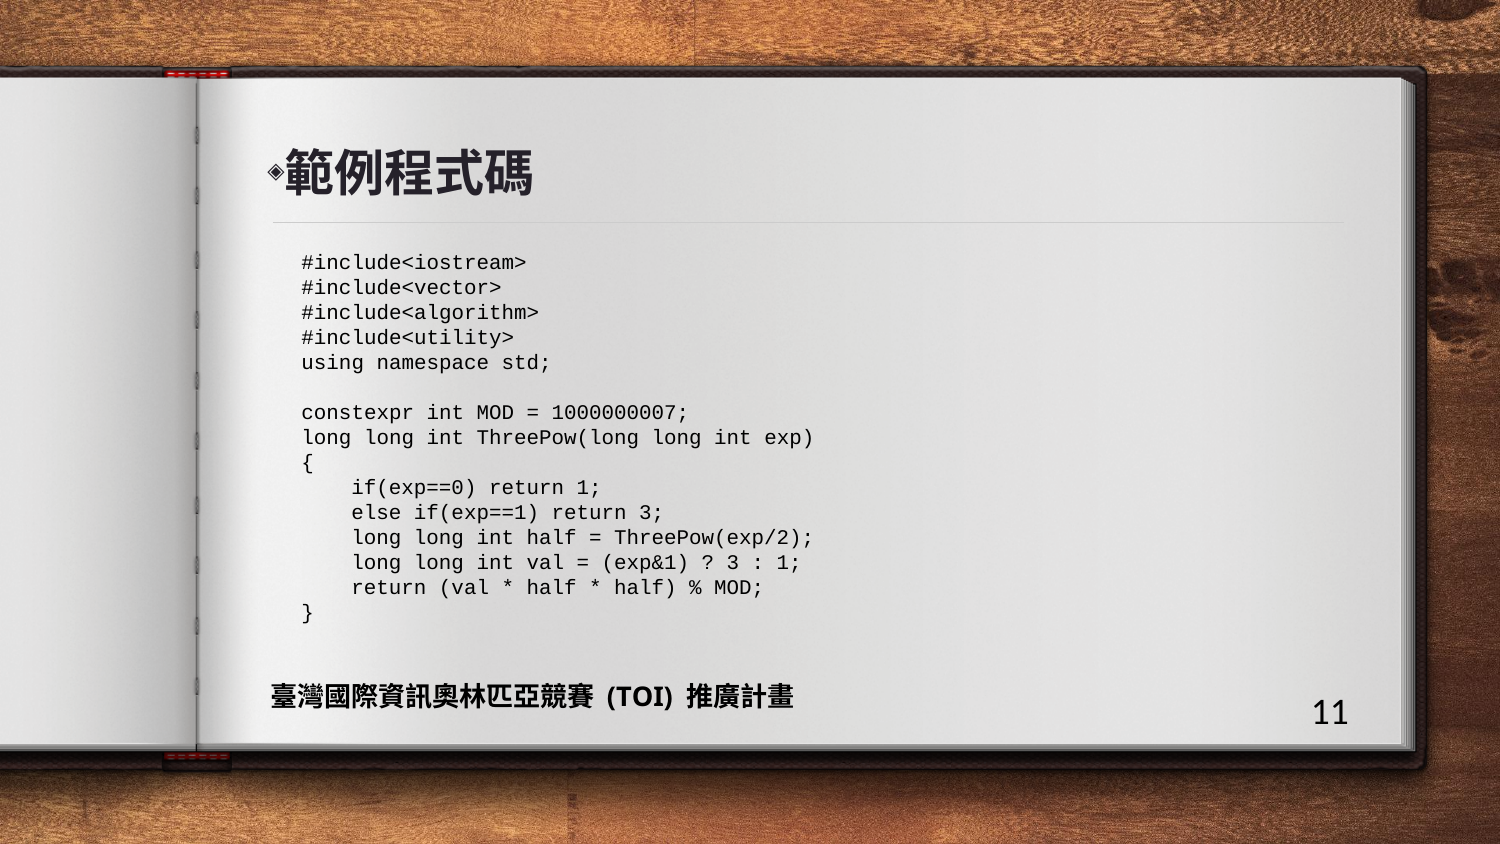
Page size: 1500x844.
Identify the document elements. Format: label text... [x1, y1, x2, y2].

text_box [1295, 672, 1386, 737]
list 範例程式碼 [252, 126, 1194, 226]
text_box #include<iostream> #include<vector> #include<algorithm> #include<utility> using namespace std; constexpr int MOD = 1000000007; long long int ThreePow(long long int exp) { if(exp==0) return 1; else if(exp==1) return 3; long long int half = ThreePow(exp/2); long long int val = (exp&1) ? 3 : 1; return (val * half * half) % MOD; } [286, 241, 1106, 636]
